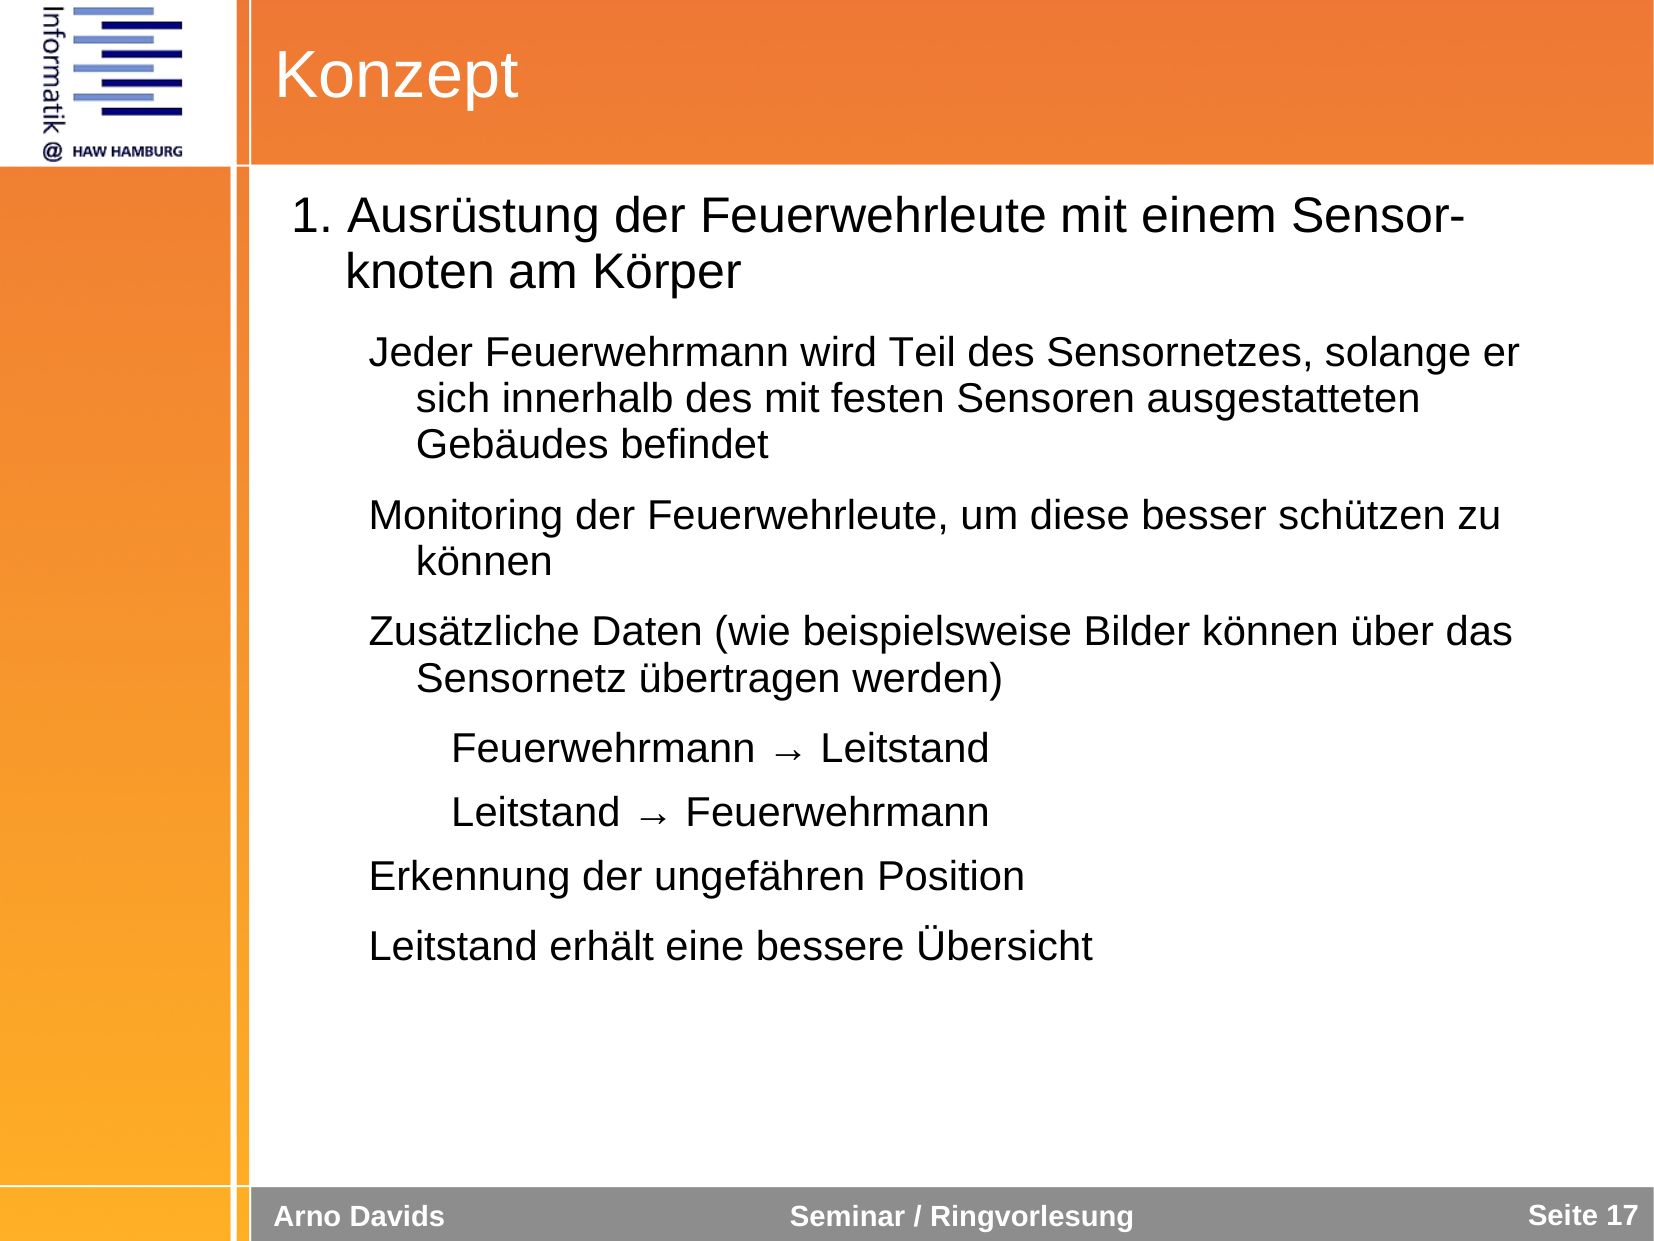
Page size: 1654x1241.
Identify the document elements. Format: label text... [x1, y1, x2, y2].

list 1. Ausrüstung der Feuerwehrleute mit einem Sensor-knoten am Körper Jeder Feuerwehrmann wird Teil des Sensornetzes, solange er sich innerhalb des mit festen Sensoren ausgestatteten Gebäudes befindet Monitoring der Feuerwehrleute, um diese besser schützen zu können Zusätzliche Daten (wie beispielsweise Bilder können über das Sensornetz übertragen werden) Feuerwehrmann → Leitstand Leitstand → Feuerwehrmann Erkennung der ungefähren Position Leitstand erhält eine bessere Übersicht [274, 187, 1576, 1160]
picture [0, 0, 1654, 1241]
picture [43, 5, 186, 162]
title Konzept [274, 11, 1651, 137]
